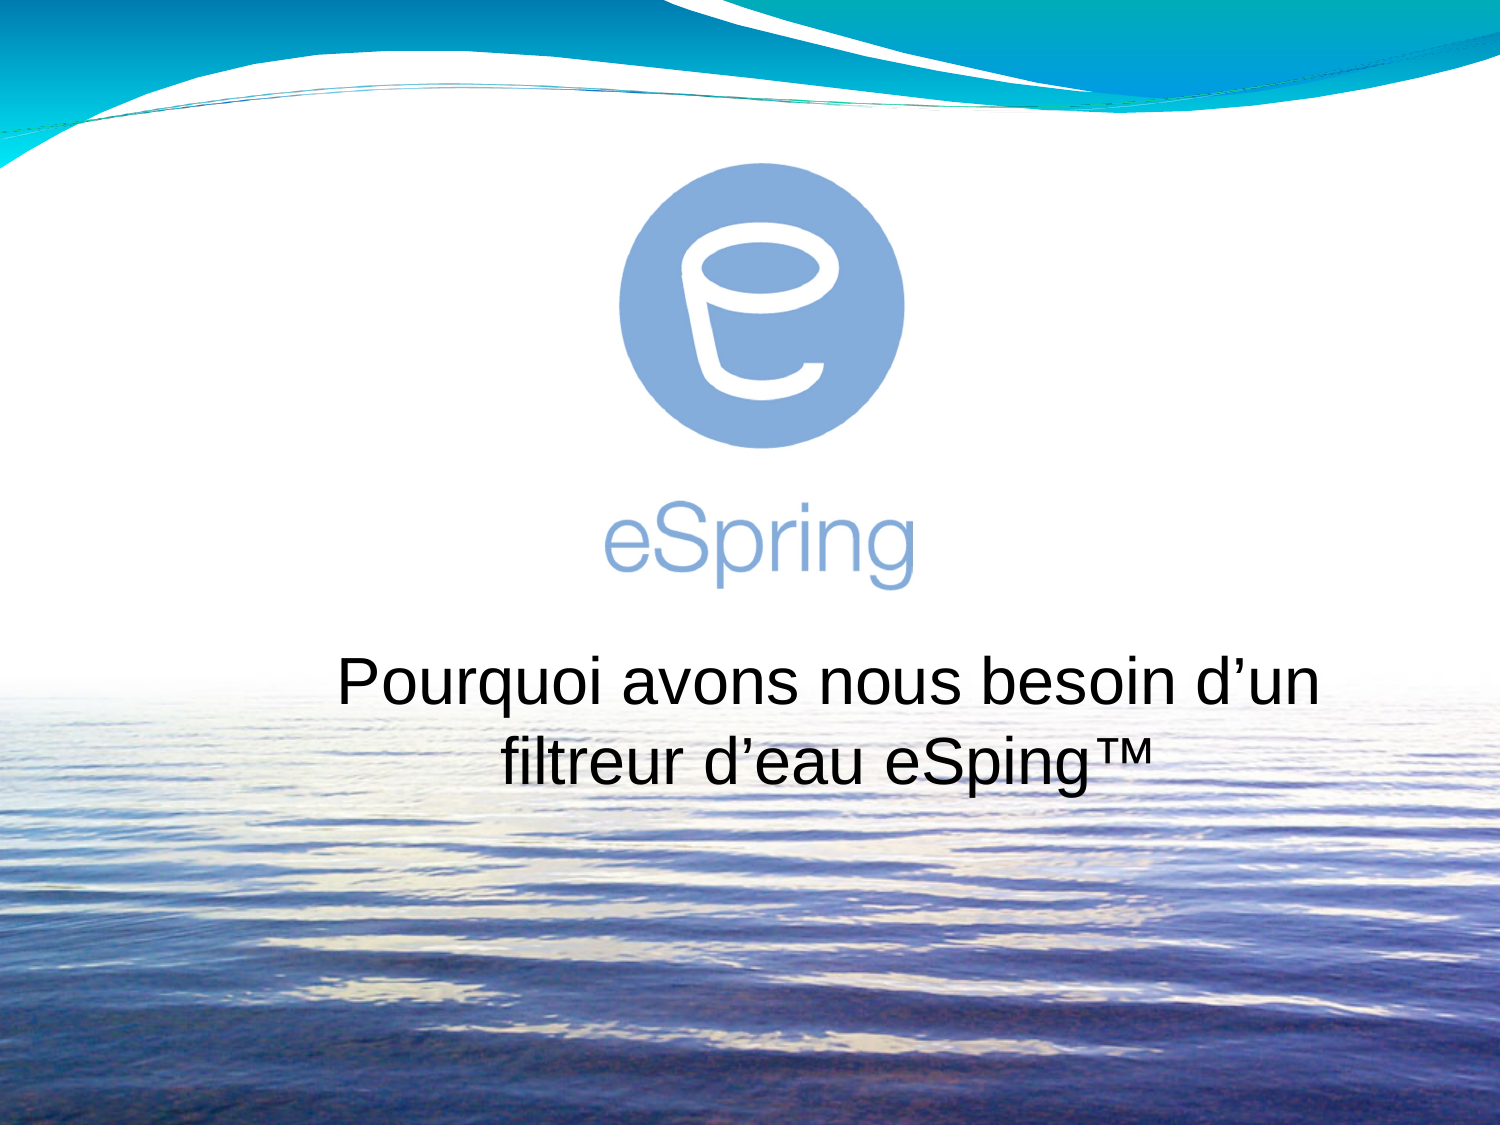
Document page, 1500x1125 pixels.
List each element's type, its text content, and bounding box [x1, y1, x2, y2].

text_box Pourquoi avons nous besoin d’un filtreur d’eau eSping™ [238, 629, 1421, 806]
picture [0, 649, 1500, 1125]
picture [367, 115, 1150, 638]
